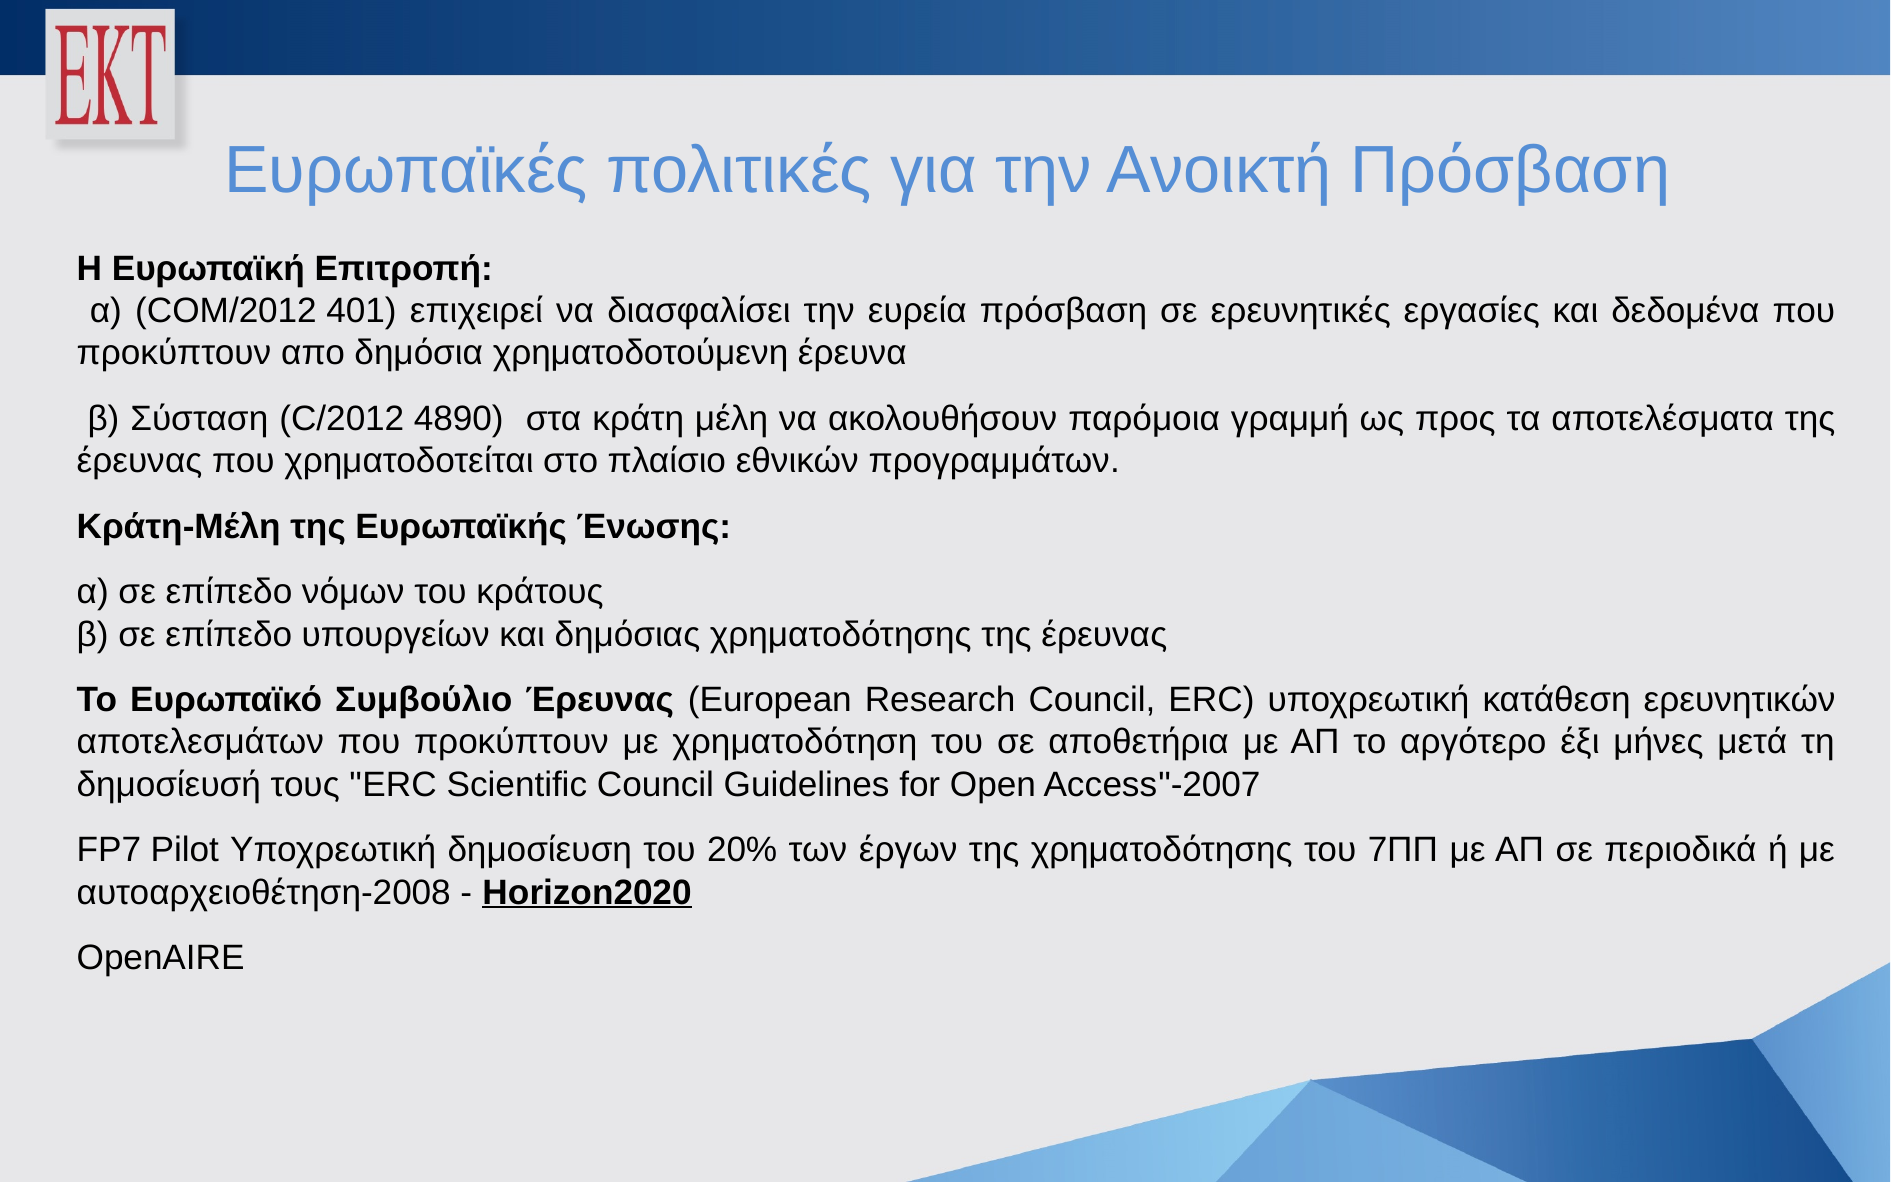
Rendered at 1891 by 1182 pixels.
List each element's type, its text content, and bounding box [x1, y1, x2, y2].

list Η Ευρωπαϊκή Επιτροπή: α) (COM/2012 401) επιχειρεί να διασφαλίσει την ευρεία πρόσβαση σε ερευνητικές εργασίες και δεδομένα που προκύπτουν απο δημόσια χρηματοδοτούμενη έρευνα β) Σύσταση (C/2012 4890) στα κράτη μέλη να ακολουθήσουν παρόμοια γραμμή ως προς τα αποτελέσματα της έρευνας που χρηματοδοτείται στο πλαίσιο εθνικών προγραμμάτων. Κράτη-Μέλη της Ευρωπαϊκής Ένωσης: α) σε επίπεδο νόμων του κράτους β) σε επίπεδο υπουργείων και δημόσιας χρηματοδότησης της έρευνας Το Ευρωπαϊκό Συμβούλιο Έρευνας (European Research Council, ERC) υποχρεωτική κατάθεση ερευνητικών αποτελεσμάτων που προκύπτουν με χρηματοδότηση του σε αποθετήρια με ΑΠ το αργότερο έξι μήνες μετά τη δημοσίευσή τους "ERC Scientific Council Guidelines for Open Access"-2007 FP7 Pilot Υποχρεωτική δημοσίευση του 20% των έργων της χρηματοδότησης του 7ΠΠ με ΑΠ σε περιοδικά ή με αυτοαρχειοθέτηση-2008 - Horizon2020 OpenAIRE [59, 236, 1855, 993]
title Ευρωπαϊκές πολιτικές για την Ανοικτή Πρόσβαση [224, 118, 1843, 213]
picture [0, 0, 1891, 1182]
